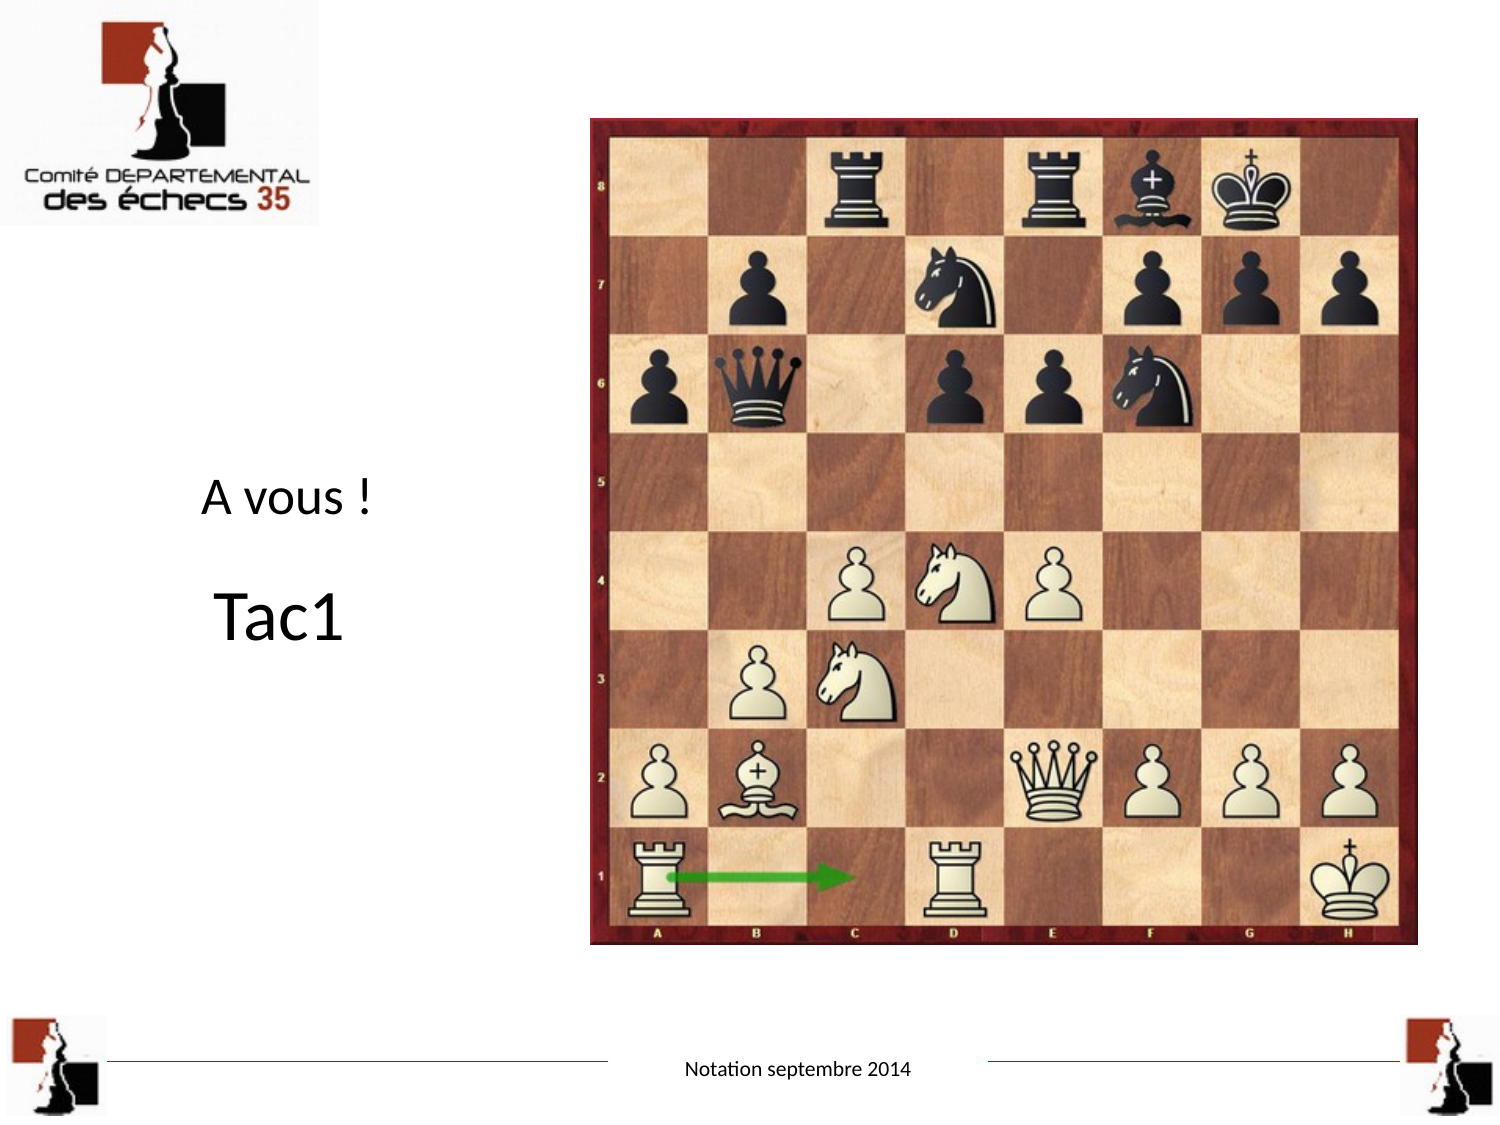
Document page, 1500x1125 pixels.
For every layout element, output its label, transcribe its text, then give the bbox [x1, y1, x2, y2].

picture [1400, 1015, 1500, 1116]
picture [6, 1015, 107, 1116]
picture [0, 0, 319, 226]
text_box A vous ! [23, 342, 551, 768]
picture [590, 118, 1418, 945]
text_box Tac1 [16, 448, 544, 875]
